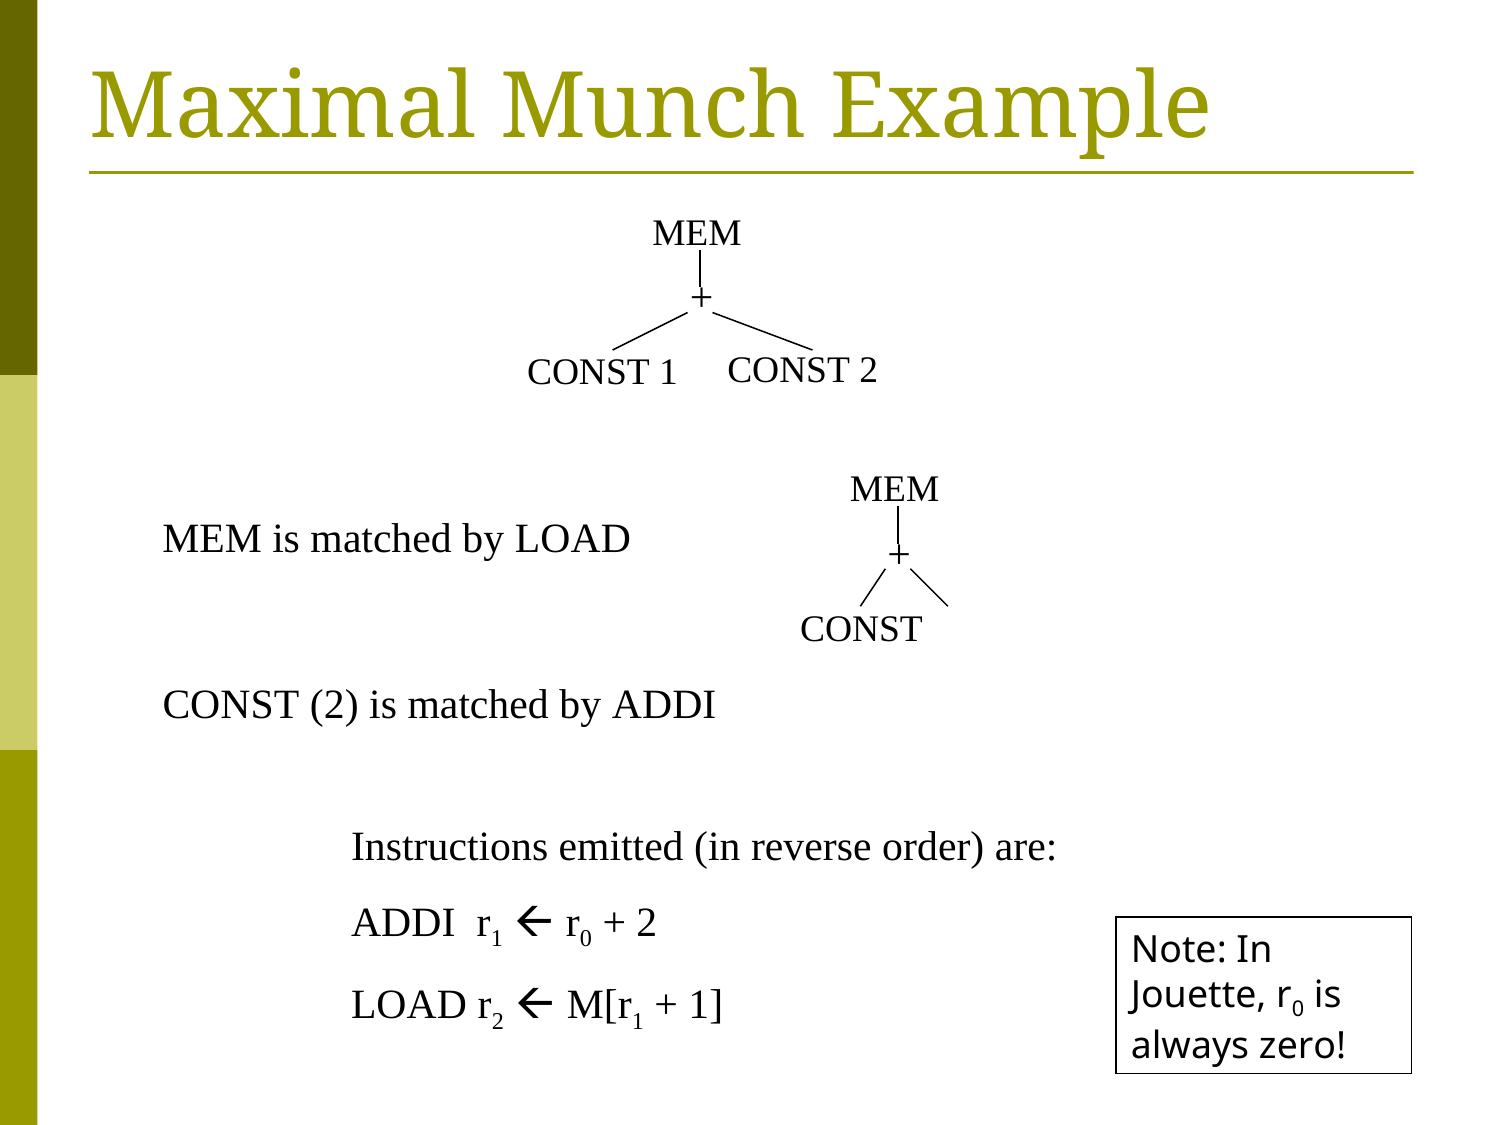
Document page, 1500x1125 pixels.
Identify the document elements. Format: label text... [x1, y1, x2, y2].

text_box CONST 1 [512, 339, 713, 401]
title Maximal Munch Example [75, 45, 1426, 173]
text_box CONST [785, 596, 961, 657]
text_box + [872, 518, 936, 585]
text_box MEM [637, 199, 776, 261]
text_box CONST 2 [712, 337, 913, 398]
text_box MEM [835, 456, 973, 517]
text_box CONST (2) is matched by ADDI [147, 668, 786, 735]
text_box Note: In Jouette, r0 is always zero! [1116, 916, 1412, 1074]
text_box Instructions emitted (in reverse order) are: ADDI r1  r0 + 2 LOAD r2  M[r1 + 1] [336, 810, 1187, 1042]
text_box MEM is matched by LOAD [147, 503, 656, 569]
text_box + [675, 262, 738, 328]
